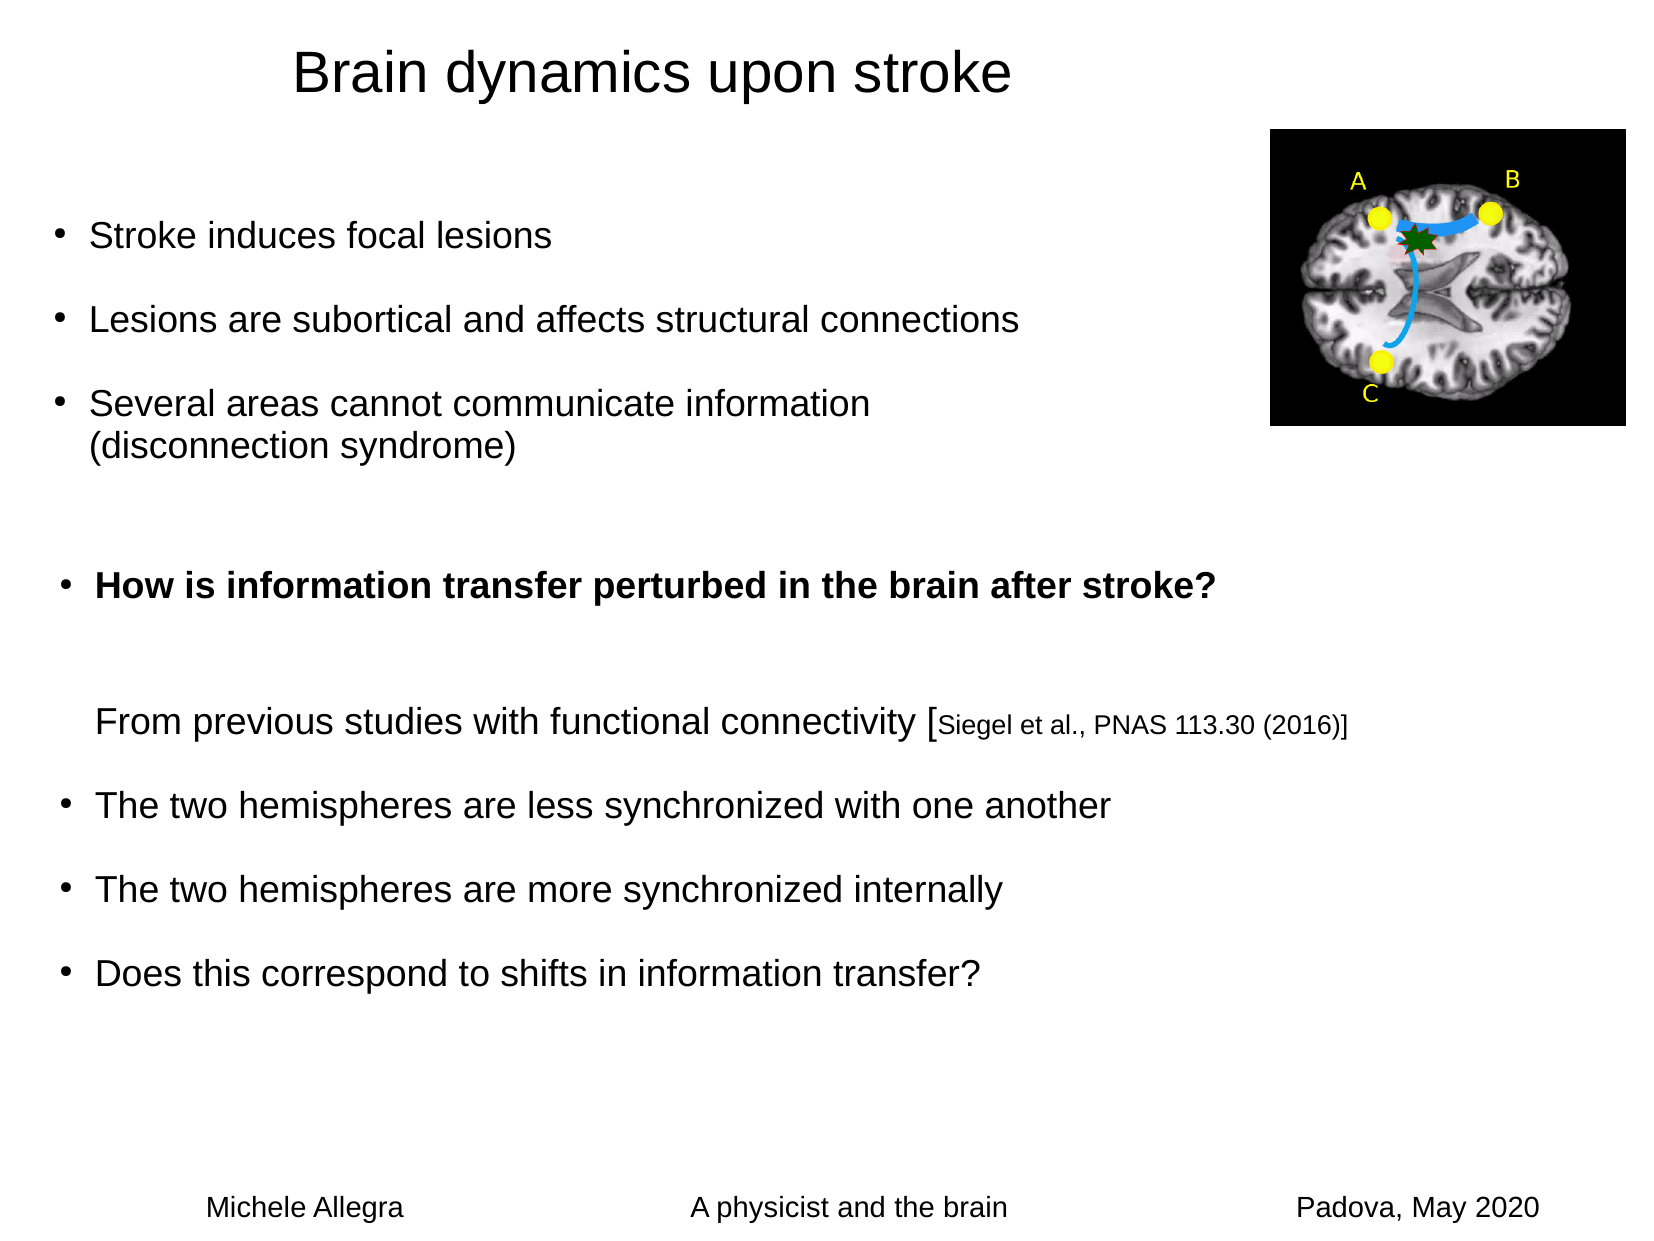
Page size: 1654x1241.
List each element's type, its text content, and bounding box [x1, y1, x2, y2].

title Michele Allegra A physicist and the brain Padova, May 2020 [130, 1169, 1619, 1241]
text_box Stroke induces focal lesions Lesions are subortical and affects structural connections Several areas cannot communicate information (disconnection syndrome) [53, 172, 1542, 467]
picture [1270, 129, 1626, 426]
text_box From previous studies with functional connectivity [Siegel et al., PNAS 113.30 (2016)] The two hemispheres are less synchronized with one another The two hemispheres are more synchronized internally Does this correspond to shifts in information transfer? [59, 691, 1571, 995]
text_box How is information transfer perturbed in the brain after stroke? [59, 438, 1571, 691]
title Brain dynamics upon stroke [17, 20, 1270, 124]
